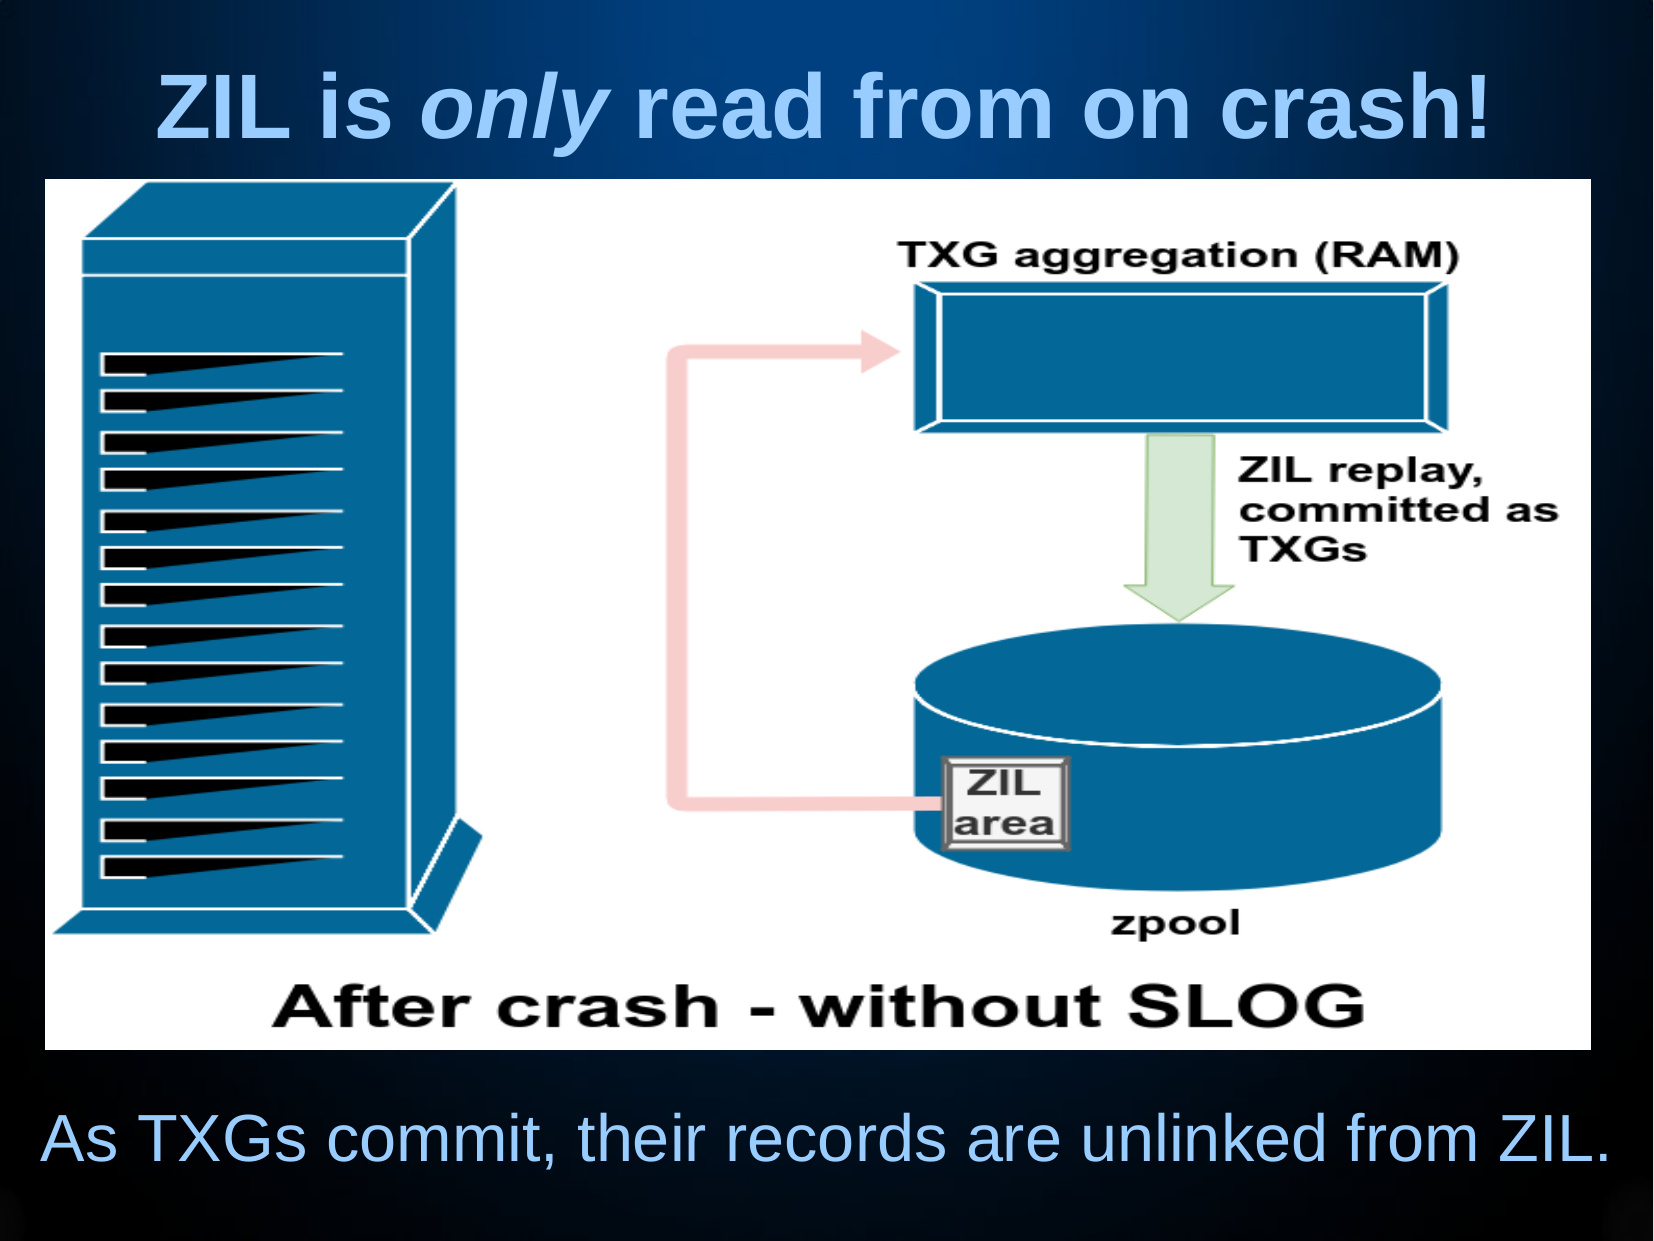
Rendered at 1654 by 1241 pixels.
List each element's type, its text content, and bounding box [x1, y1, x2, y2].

title As TXGs commit, their records are unlinked from ZIL. [3, 1035, 1653, 1241]
picture [0, 0, 1654, 1241]
title ZIL is only read from on crash! [0, 2, 1651, 211]
